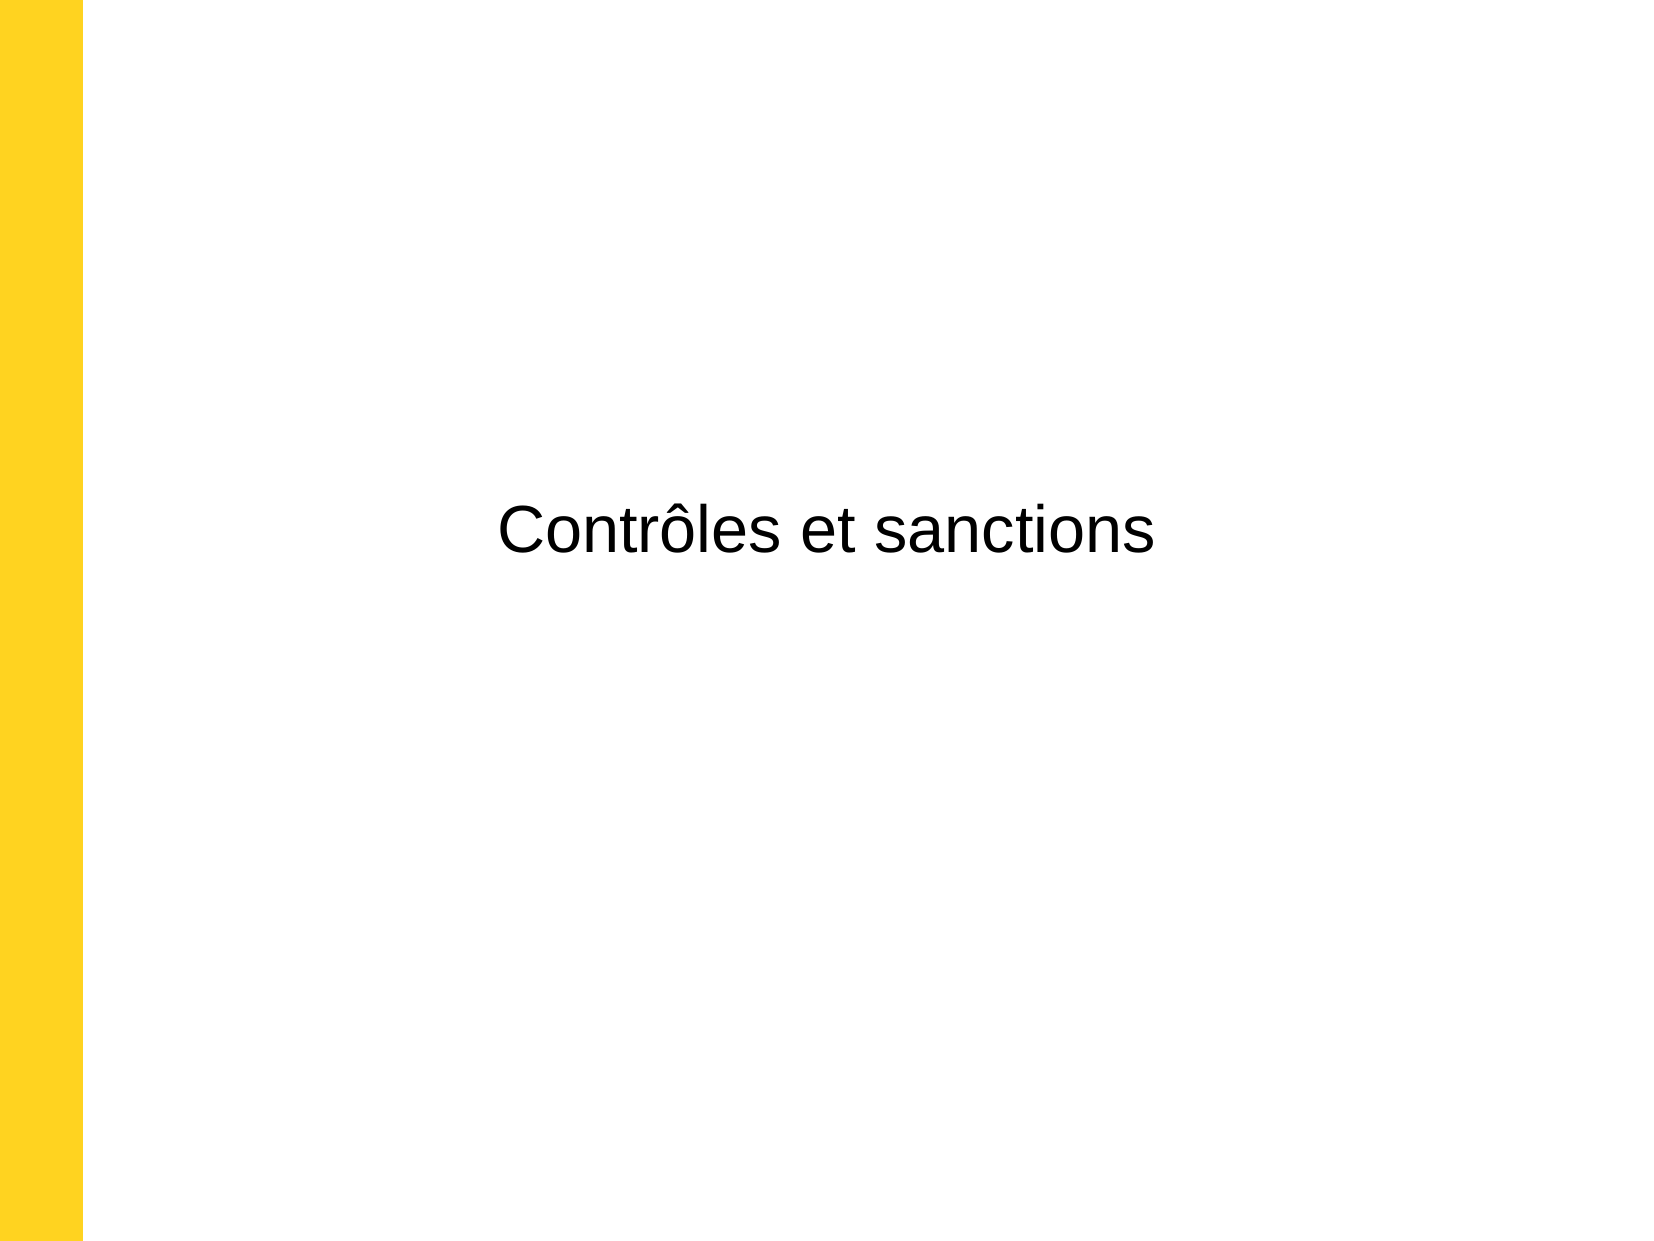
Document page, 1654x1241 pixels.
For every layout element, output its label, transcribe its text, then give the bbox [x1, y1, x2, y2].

text_box [0, 0, 83, 1241]
subtitle Contrôles et sanctions [83, 49, 1571, 1010]
